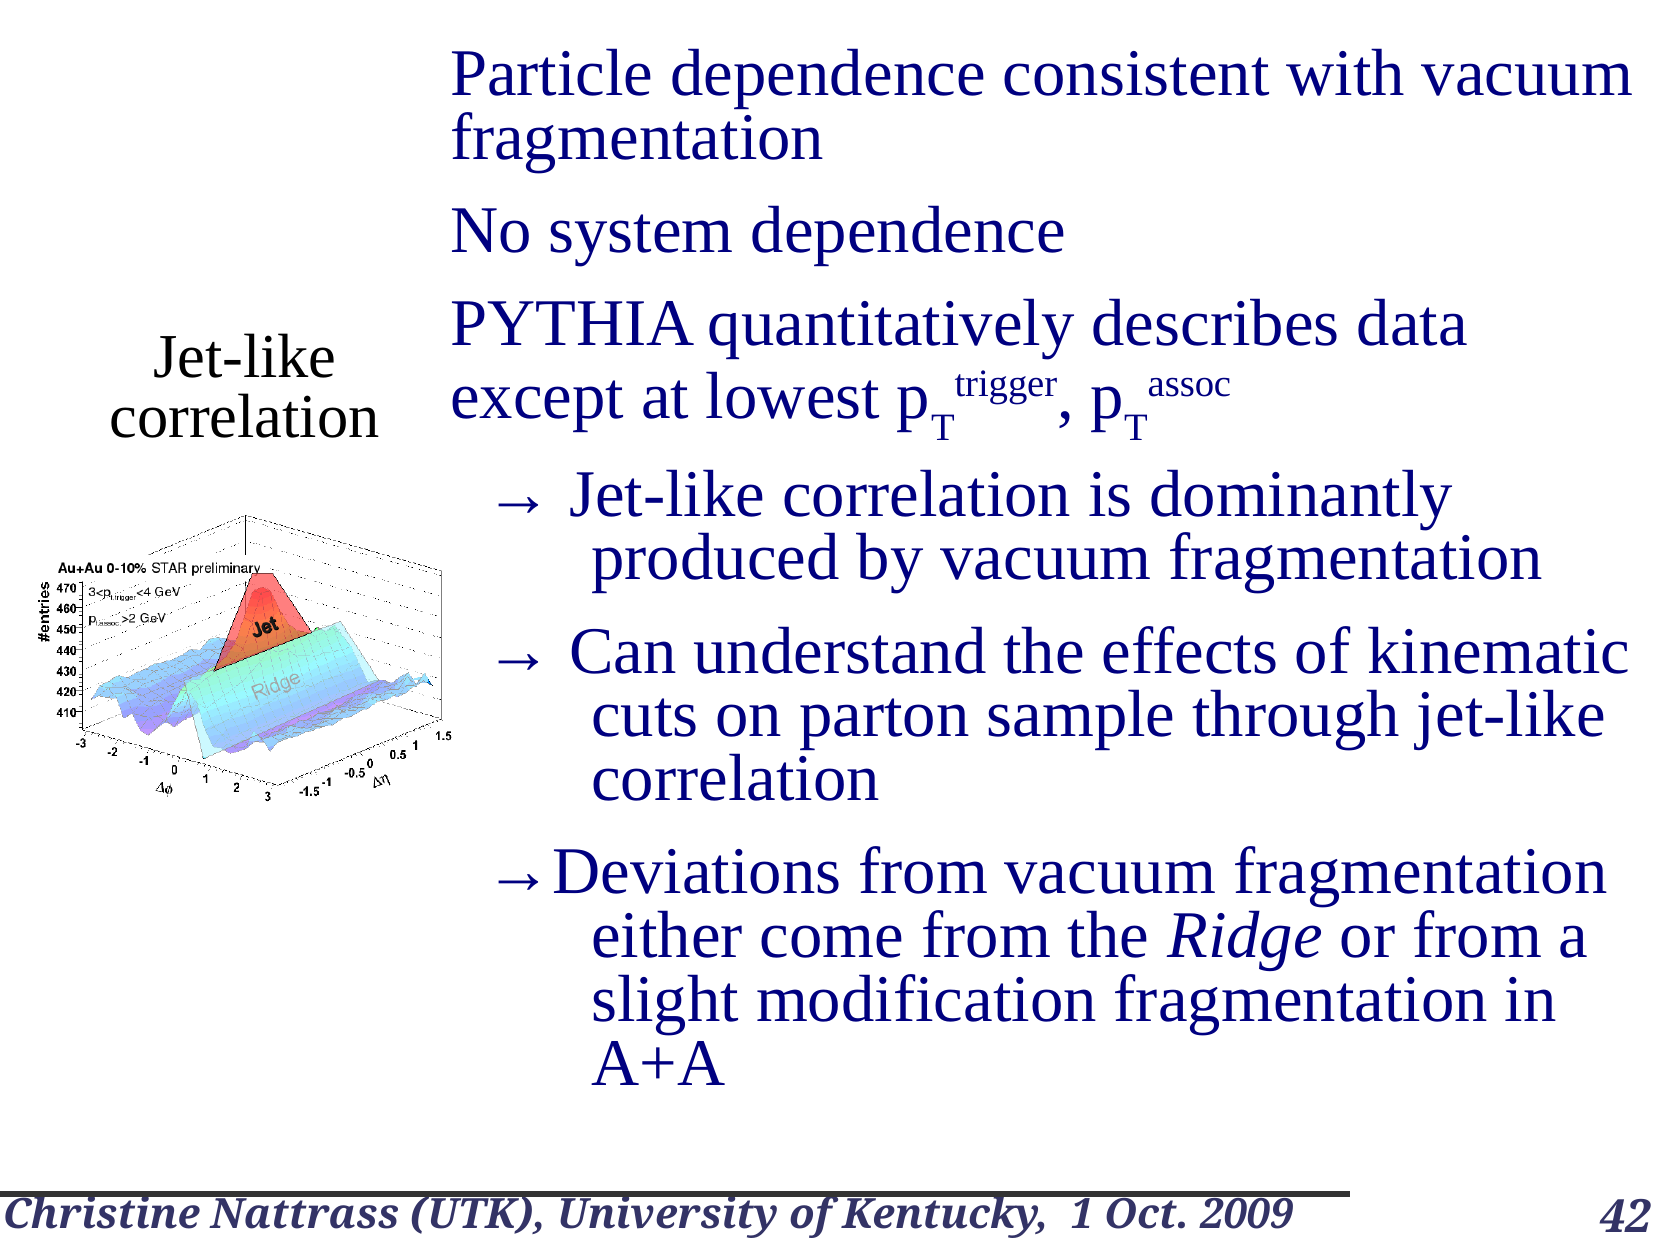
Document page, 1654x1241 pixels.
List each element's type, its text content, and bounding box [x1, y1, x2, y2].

text_box Jet-like correlation [19, 305, 470, 505]
picture [37, 481, 488, 821]
list Particle dependence consistent with vacuum fragmentation No system dependence PYTHIA quantitatively describes data except at lowest pTtrigger, pTassoc → Jet-like correlation is dominantly produced by vacuum fragmentation → Can understand the effects of kinematic cuts on parton sample through jet-like correlation →Deviations from vacuum fragmentation either come from the Ridge or from a slight modification fragmentation in A+A [449, 30, 1642, 1166]
